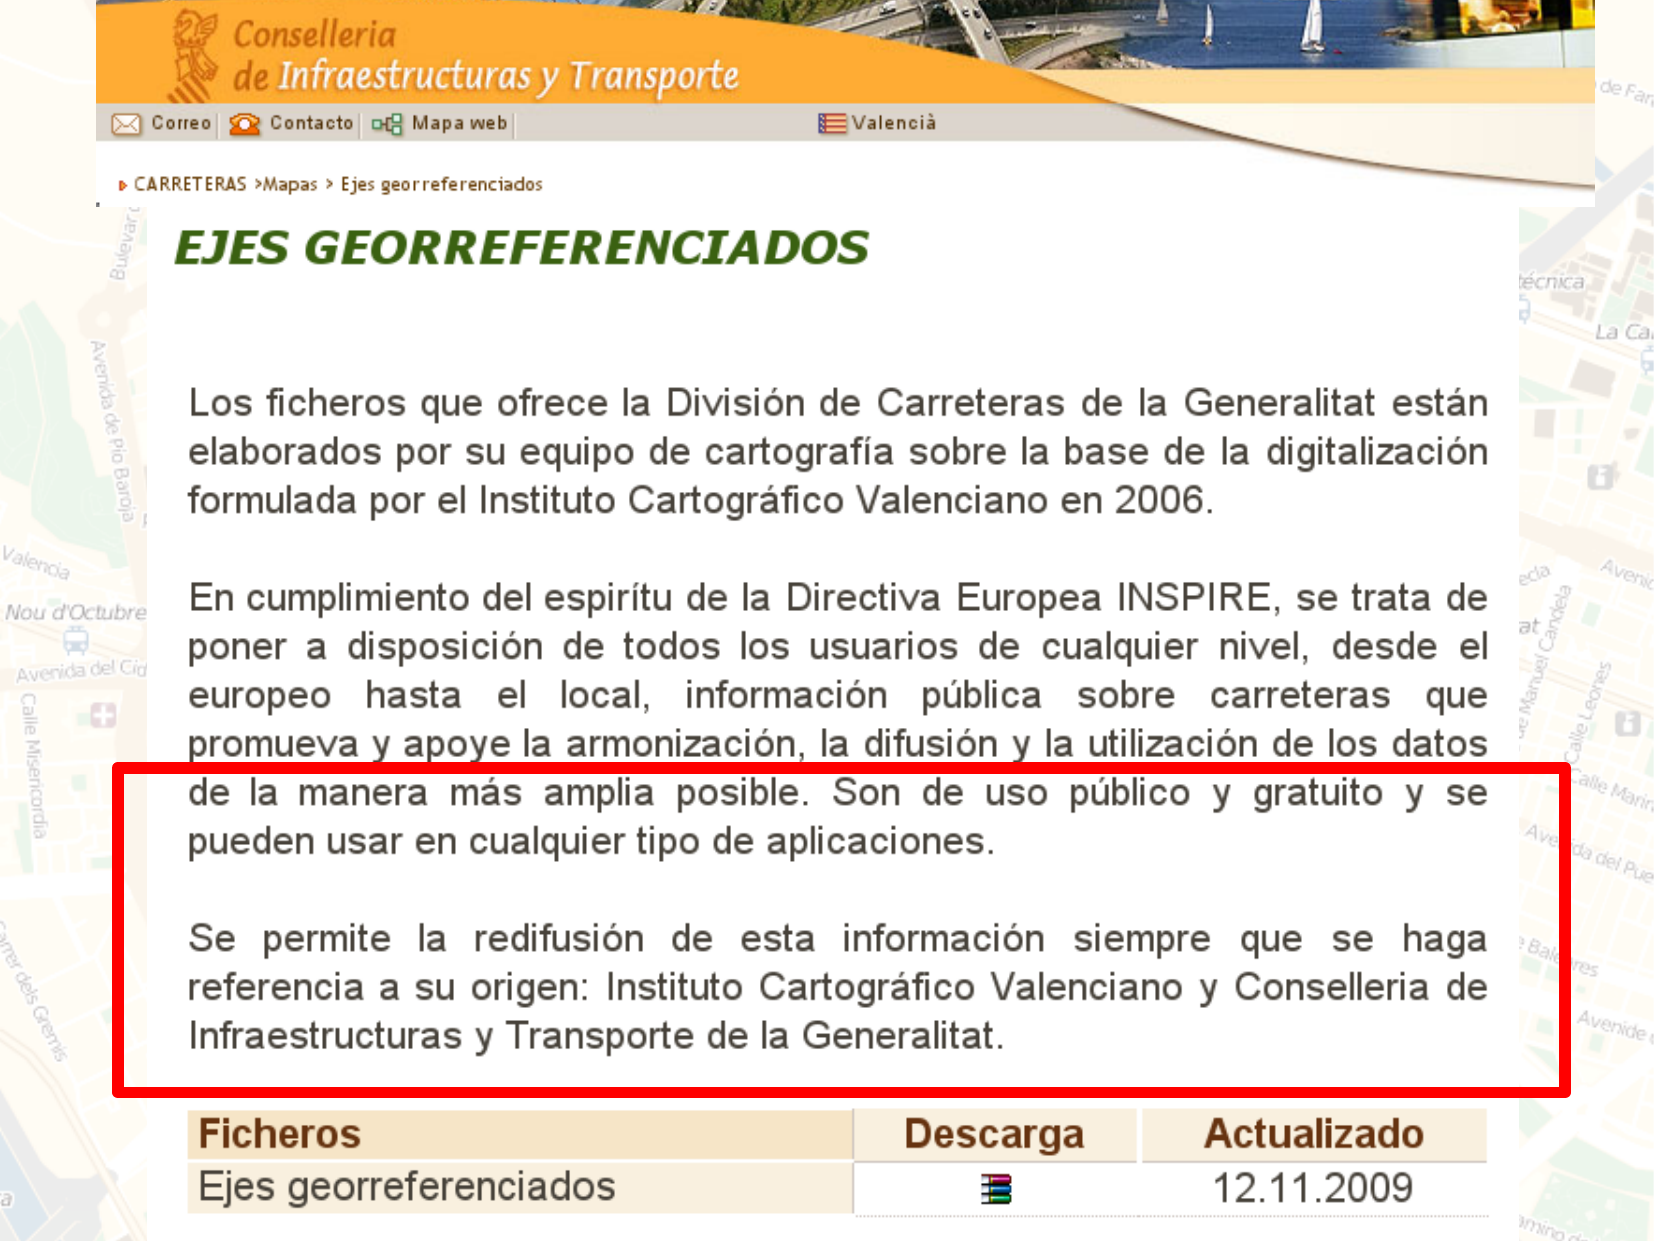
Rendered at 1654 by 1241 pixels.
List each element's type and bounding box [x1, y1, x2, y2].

picture [147, 774, 1519, 1087]
picture [96, 0, 1595, 762]
picture [147, 1098, 1519, 1241]
